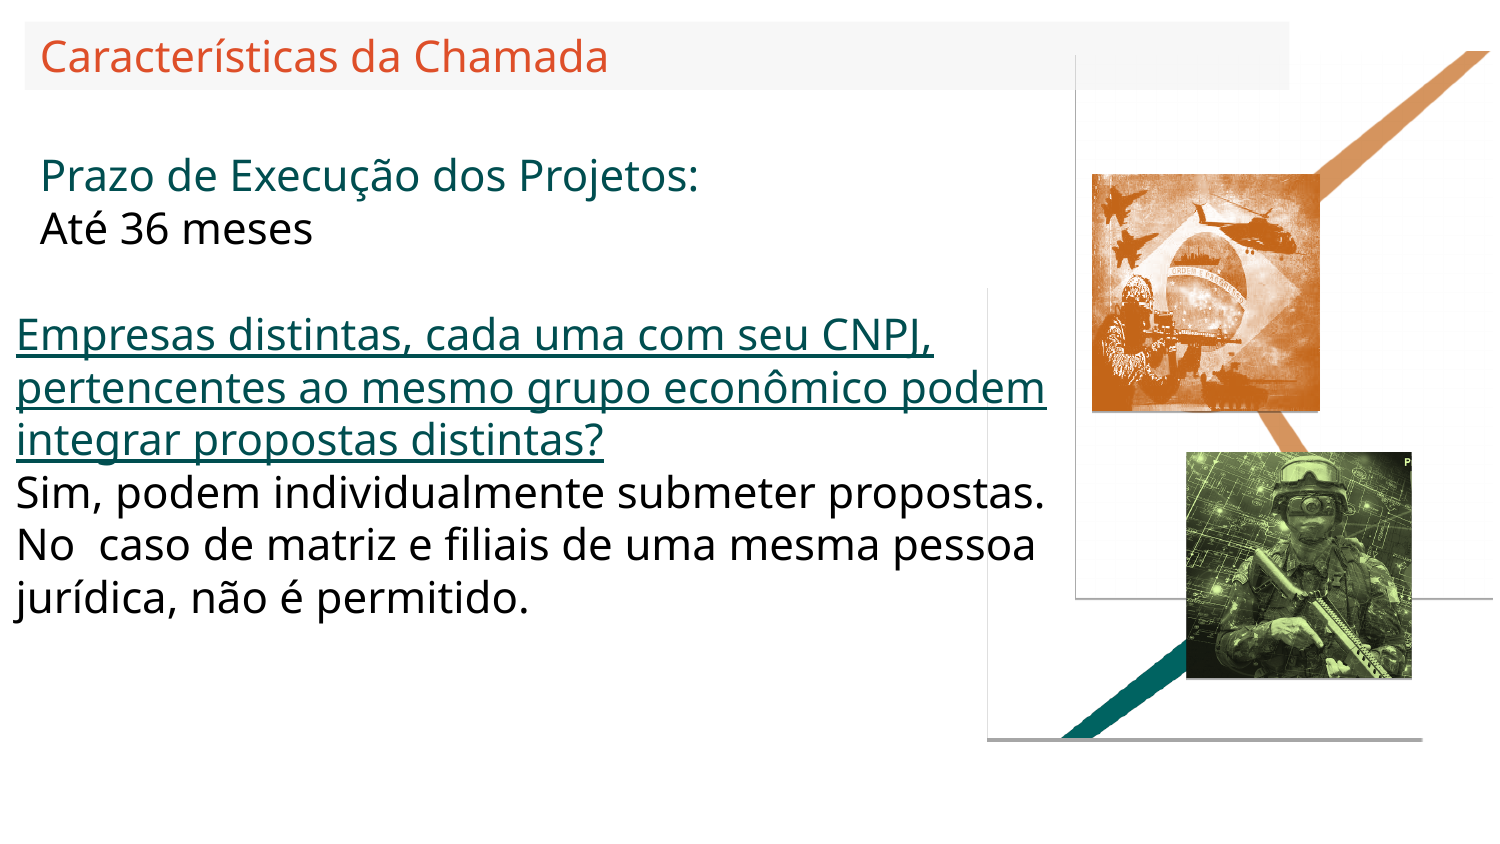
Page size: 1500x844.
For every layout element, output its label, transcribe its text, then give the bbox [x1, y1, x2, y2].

text_box Empresas distintas, cada uma com seu CNPJ, pertencentes ao mesmo grupo econômico podem integrar propostas distintas? Sim, podem individualmente submeter propostas. No caso de matriz e filiais de uma mesma pessoa jurídica, não é permitido. [1, 300, 1087, 630]
text_box Prazo de Execução dos Projetos: Até 36 meses [25, 141, 715, 261]
text_box Características da Chamada [24, 21, 1290, 90]
picture [987, 51, 1493, 738]
